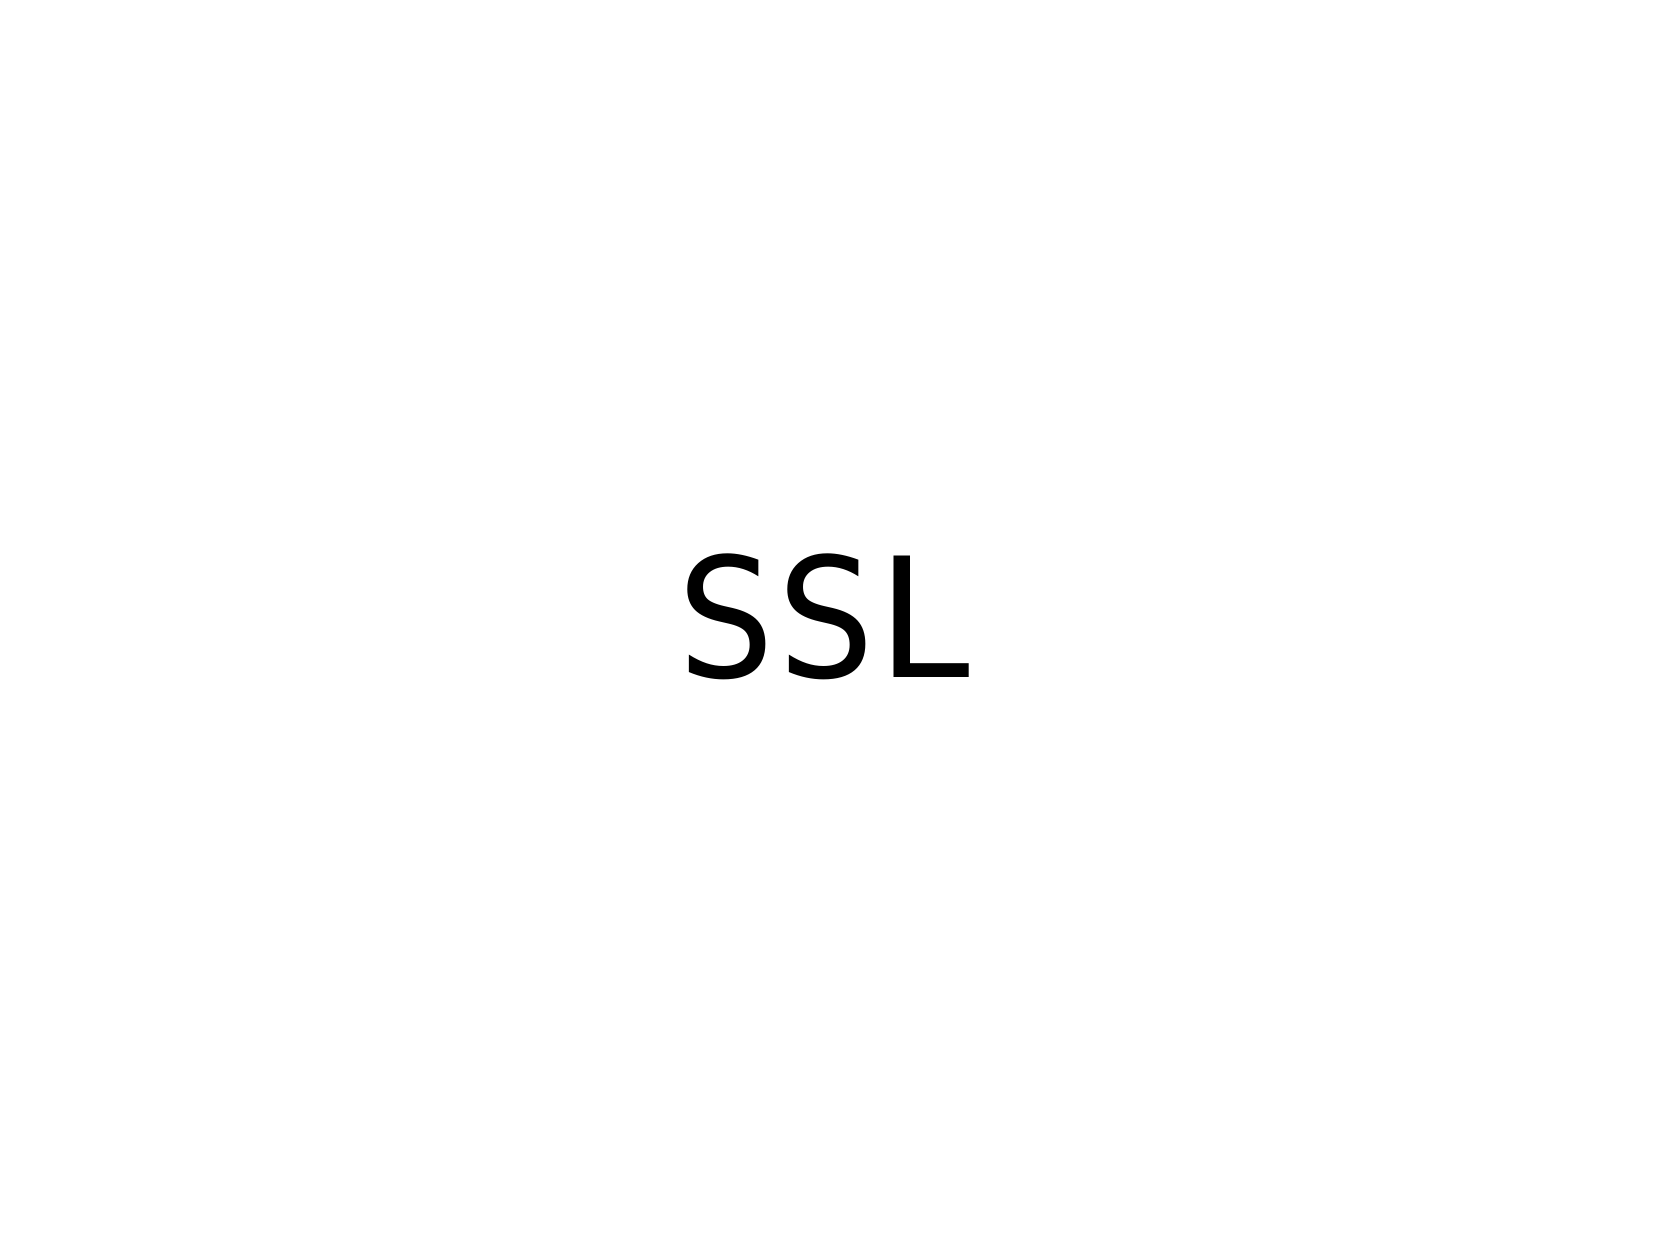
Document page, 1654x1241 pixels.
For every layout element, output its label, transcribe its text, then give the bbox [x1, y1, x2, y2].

title SSL [82, 523, 1571, 718]
